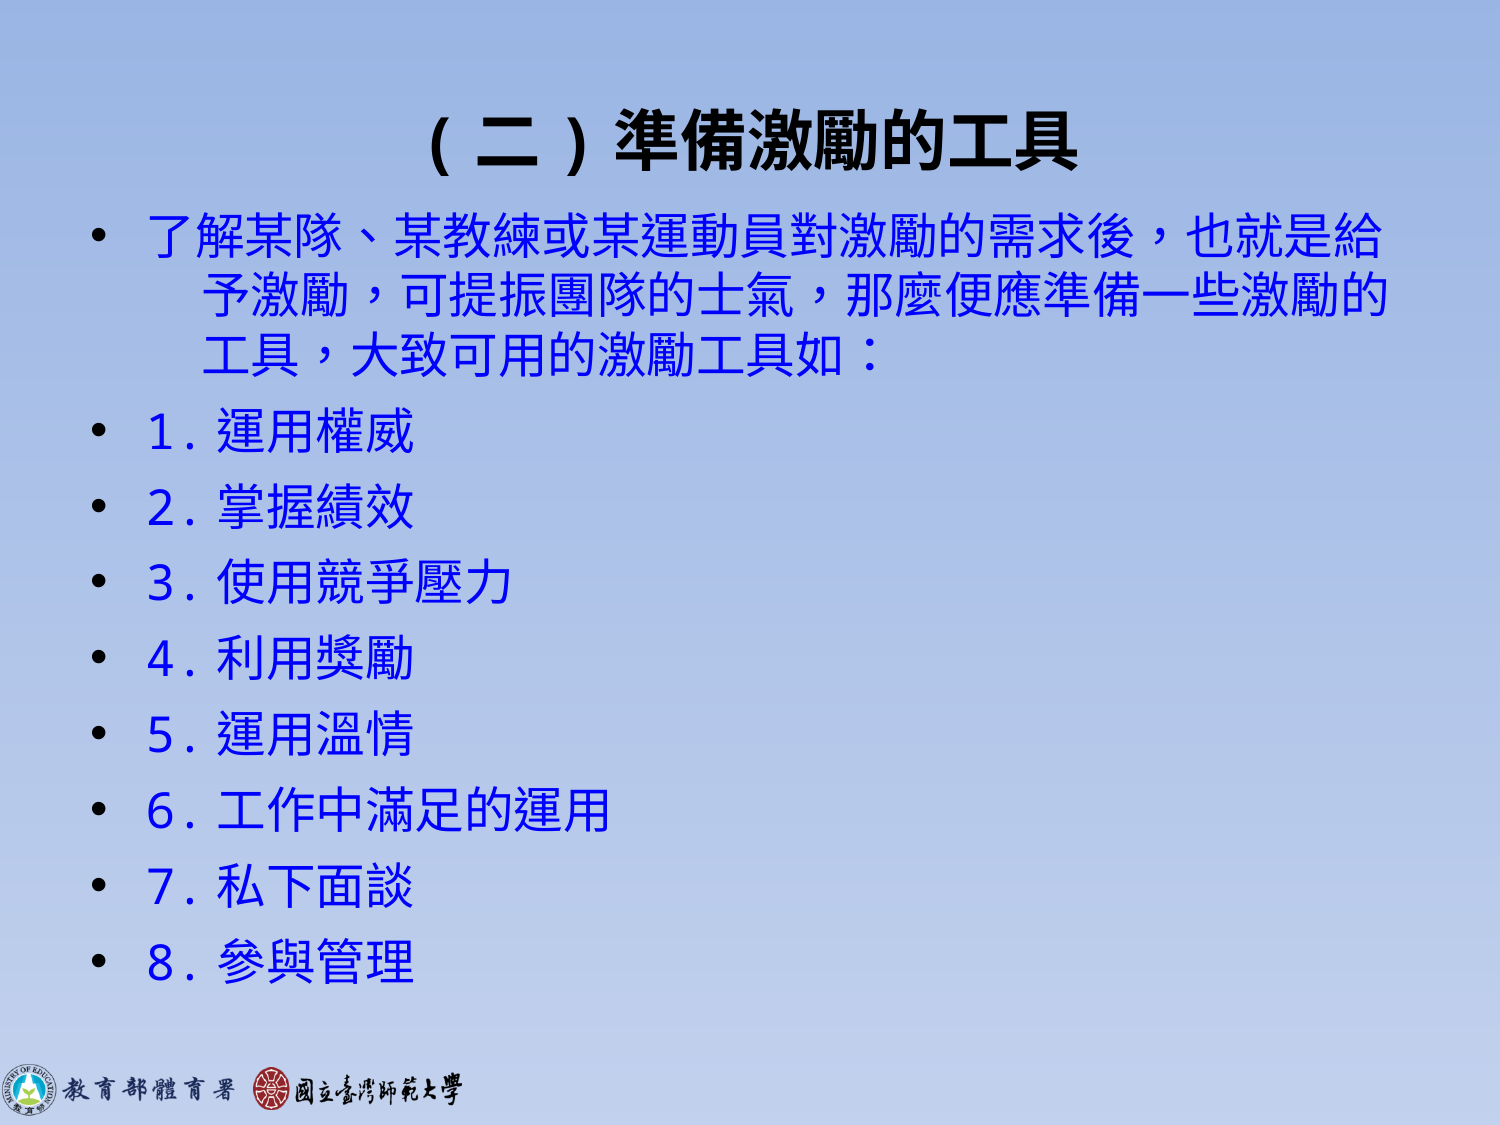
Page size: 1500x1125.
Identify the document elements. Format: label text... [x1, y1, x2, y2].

list 了解某隊、某教練或某運動員對激勵的需求後，也就是給予激勵，可提振團隊的士氣，那麼便應準備一些激勵的工具，大致可用的激勵工具如： 1.運用權威 2.掌握績效 3.使用競爭壓力 4.利用獎勵 5.運用溫情 6.工作中滿足的運用 7.私下面談 8.參與管理 [75, 197, 1426, 1005]
title (二)準備激勵的工具 [75, 45, 1426, 197]
